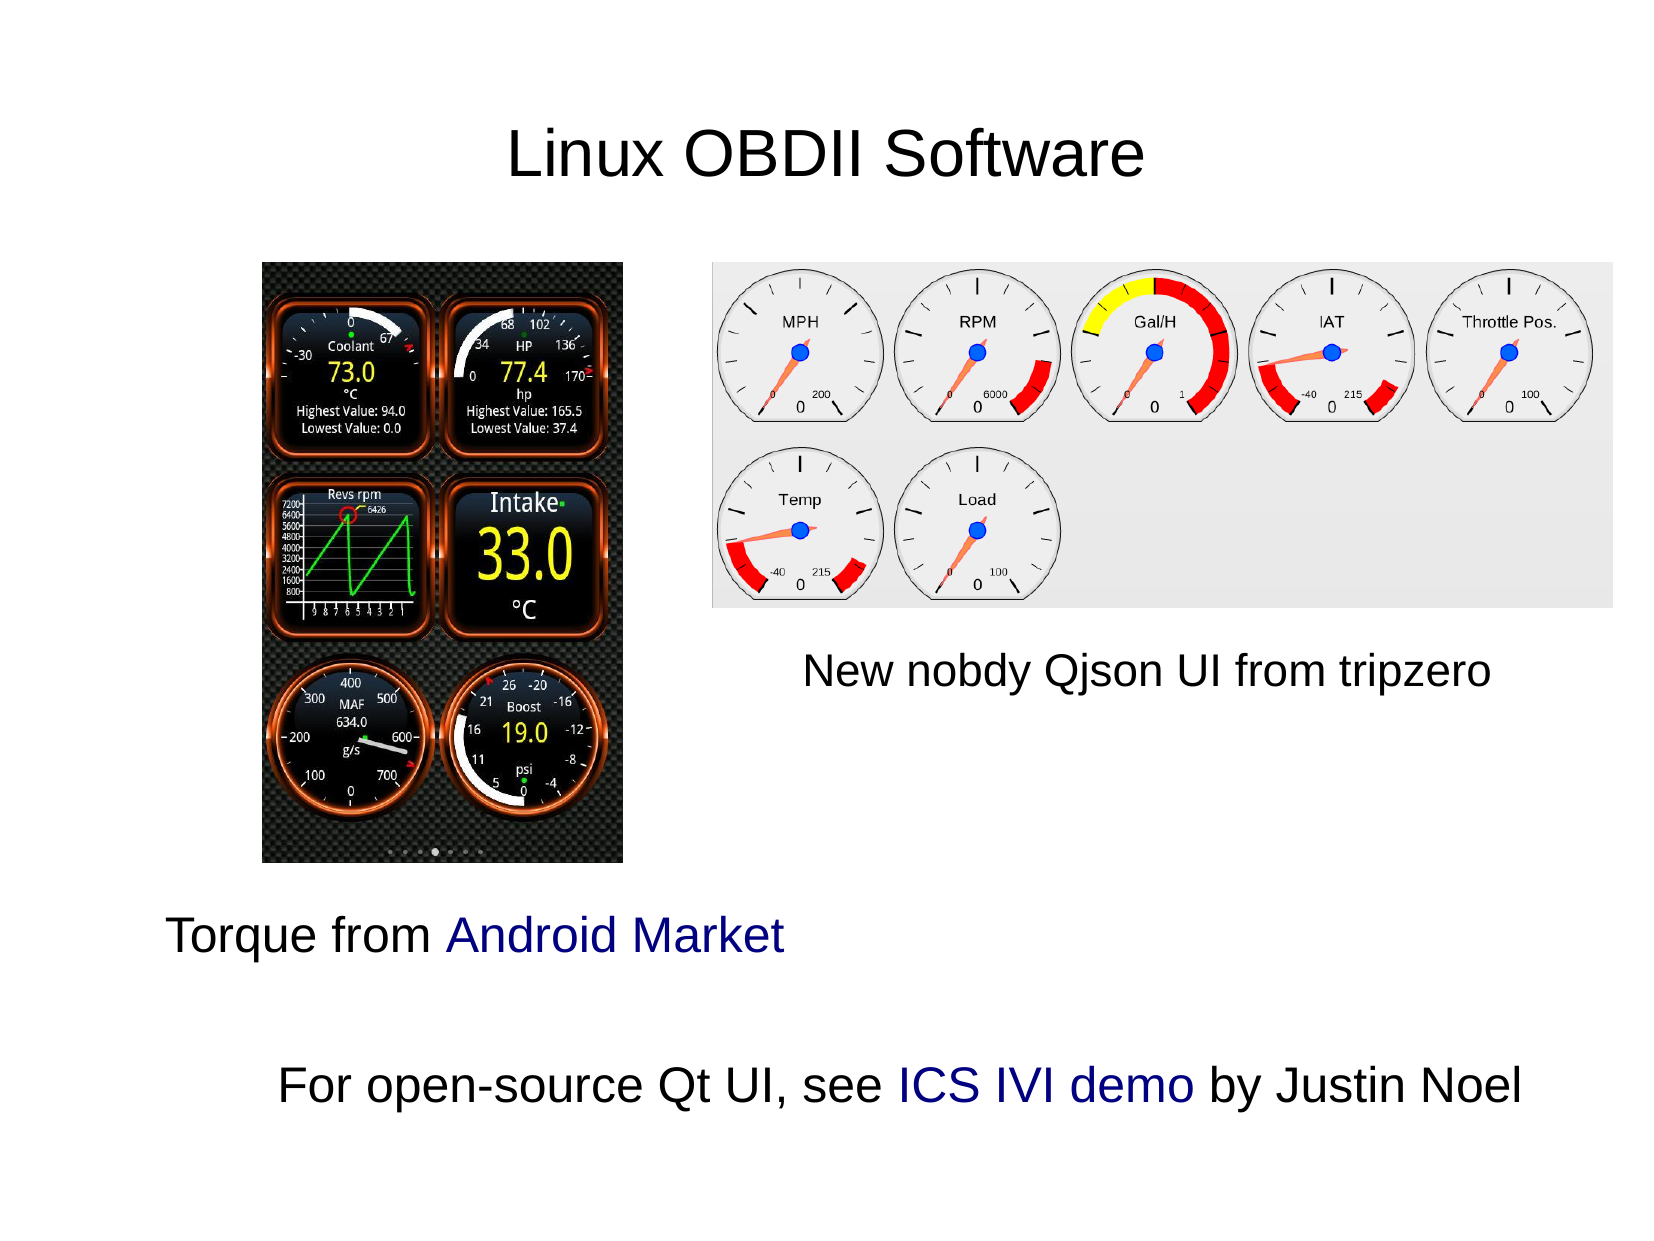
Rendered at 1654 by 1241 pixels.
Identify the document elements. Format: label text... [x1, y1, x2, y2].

text_box For open-source Qt UI, see ICS IVI demo by Justin Noel [262, 1050, 1539, 1121]
text_box New nobdy Qjson UI from tripzero [787, 637, 1508, 704]
picture [262, 262, 623, 863]
text_box Torque from Android Market [150, 900, 806, 976]
picture [712, 262, 1613, 608]
title Linux OBDII Software [82, 49, 1571, 257]
